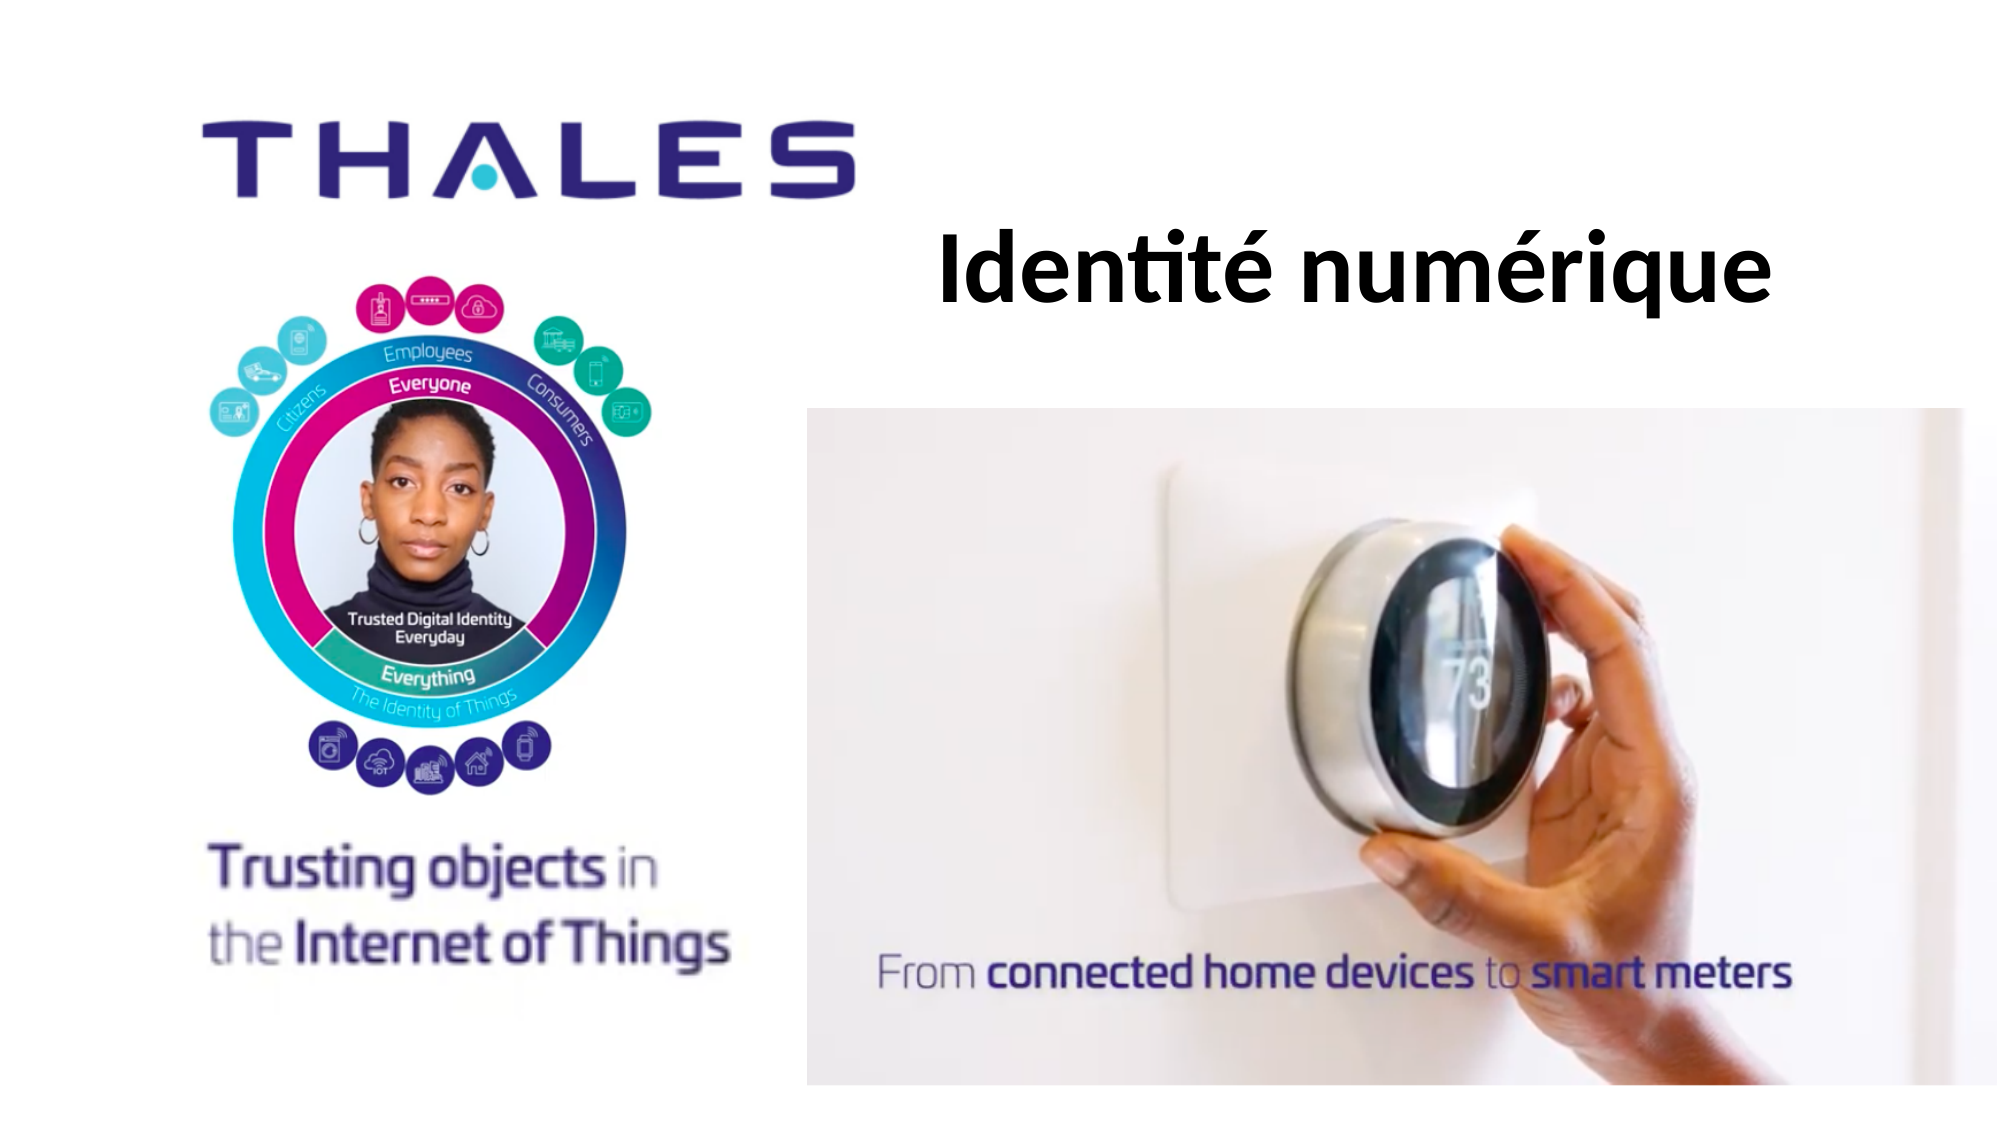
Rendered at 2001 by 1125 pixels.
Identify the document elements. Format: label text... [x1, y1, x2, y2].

title Identité numérique [921, 160, 1910, 378]
picture [183, 105, 876, 216]
picture [164, 268, 793, 1038]
picture [807, 408, 1997, 1087]
